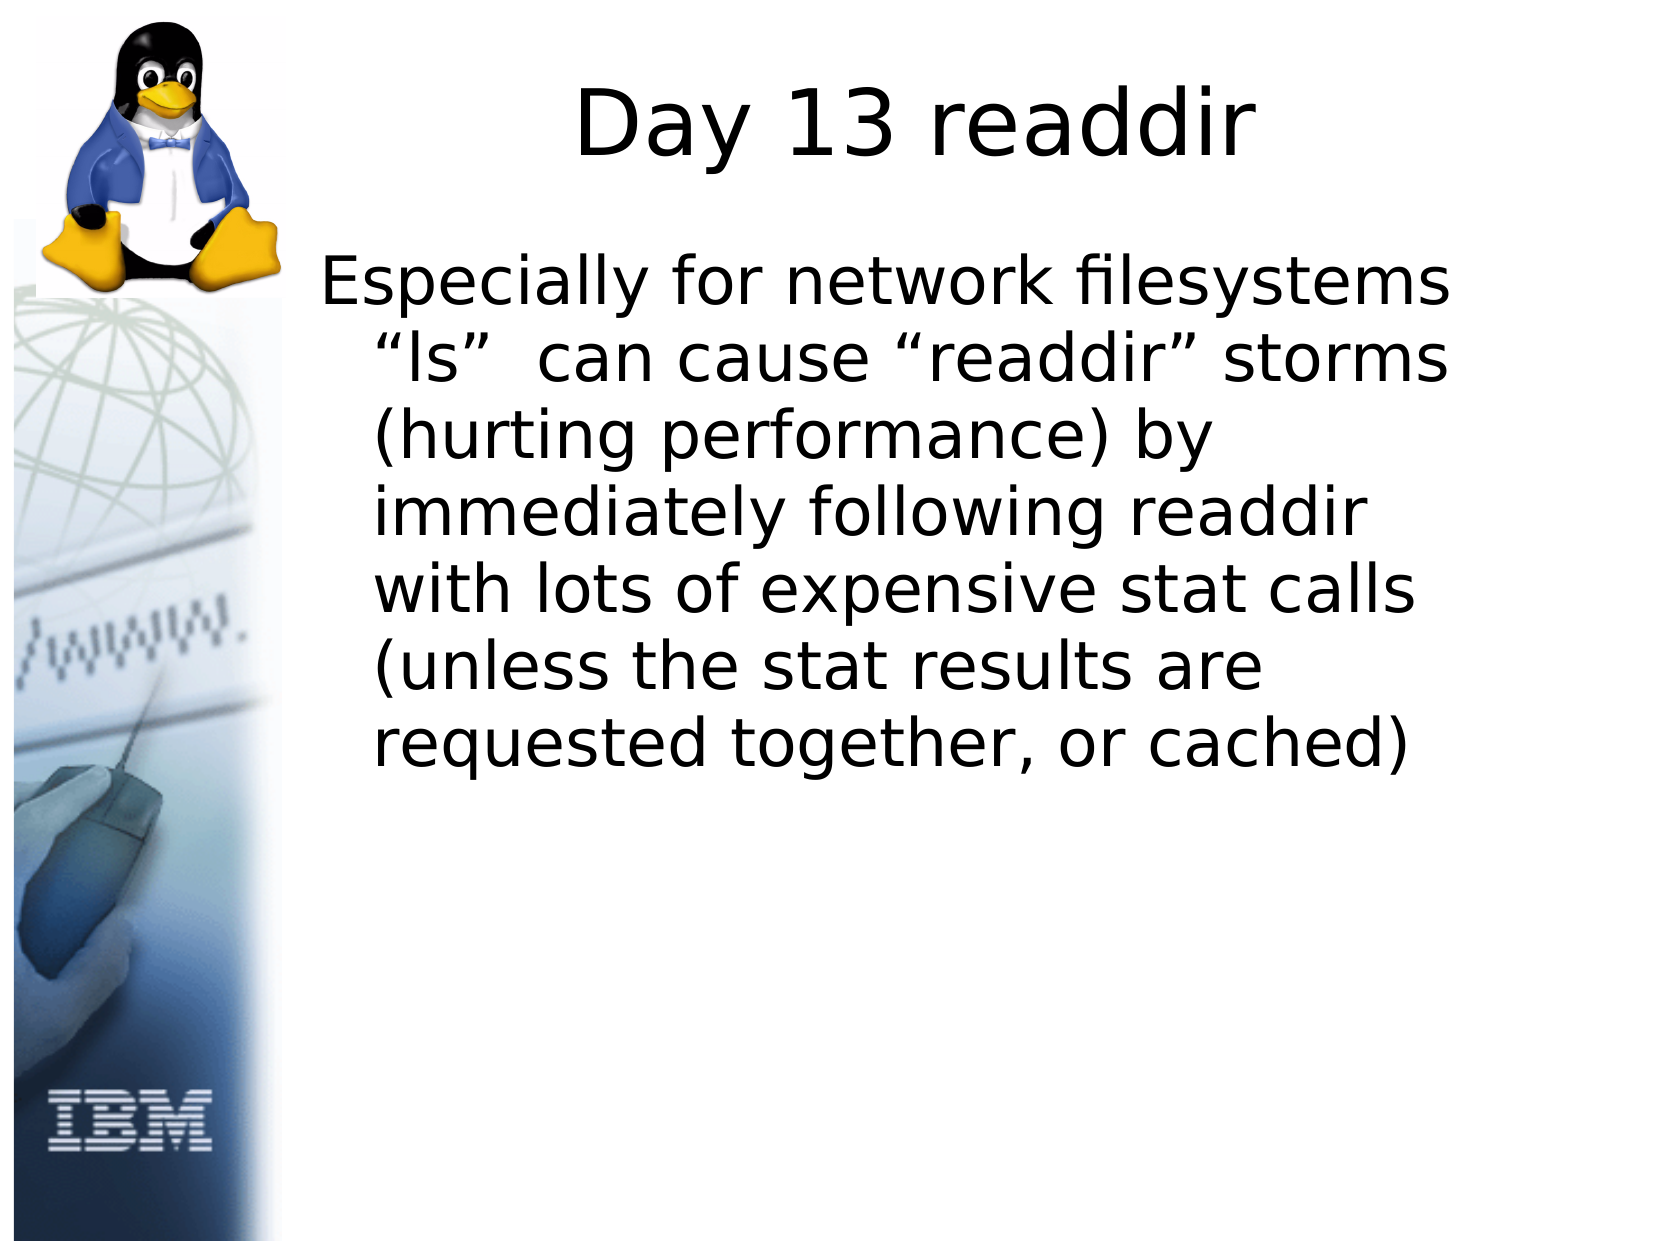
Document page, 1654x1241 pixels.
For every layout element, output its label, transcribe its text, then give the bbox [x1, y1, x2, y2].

list Especially for network filesystems “ls” can cause “readdir” storms (hurting performance) by immediately following readdir with lots of expensive stat calls (unless the stat results are requested together, or cached) [301, 243, 1520, 1182]
title Day 13 readdir [301, 39, 1528, 209]
